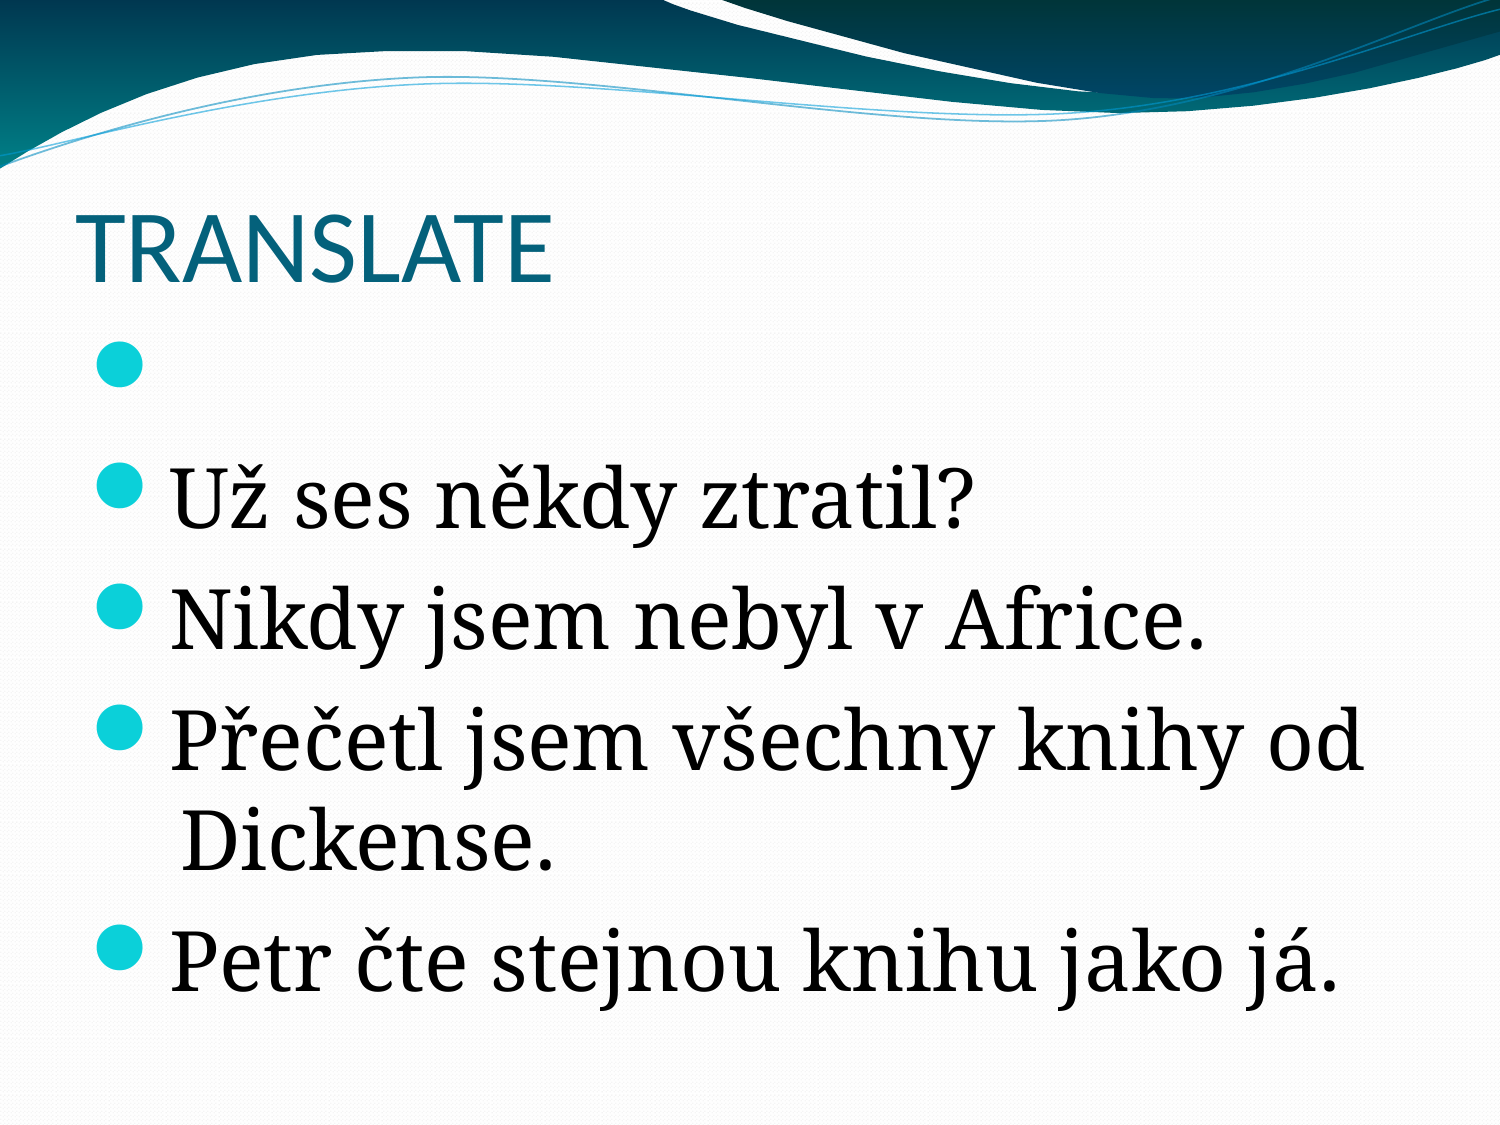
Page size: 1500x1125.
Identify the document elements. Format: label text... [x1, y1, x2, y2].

title TRANSLATE [75, 115, 1426, 304]
list Už ses někdy ztratil? Nikdy jsem nebyl v Africe. Přečetl jsem všechny knihy od Dickense. Petr čte stejnou knihu jako já. [75, 317, 1426, 1038]
